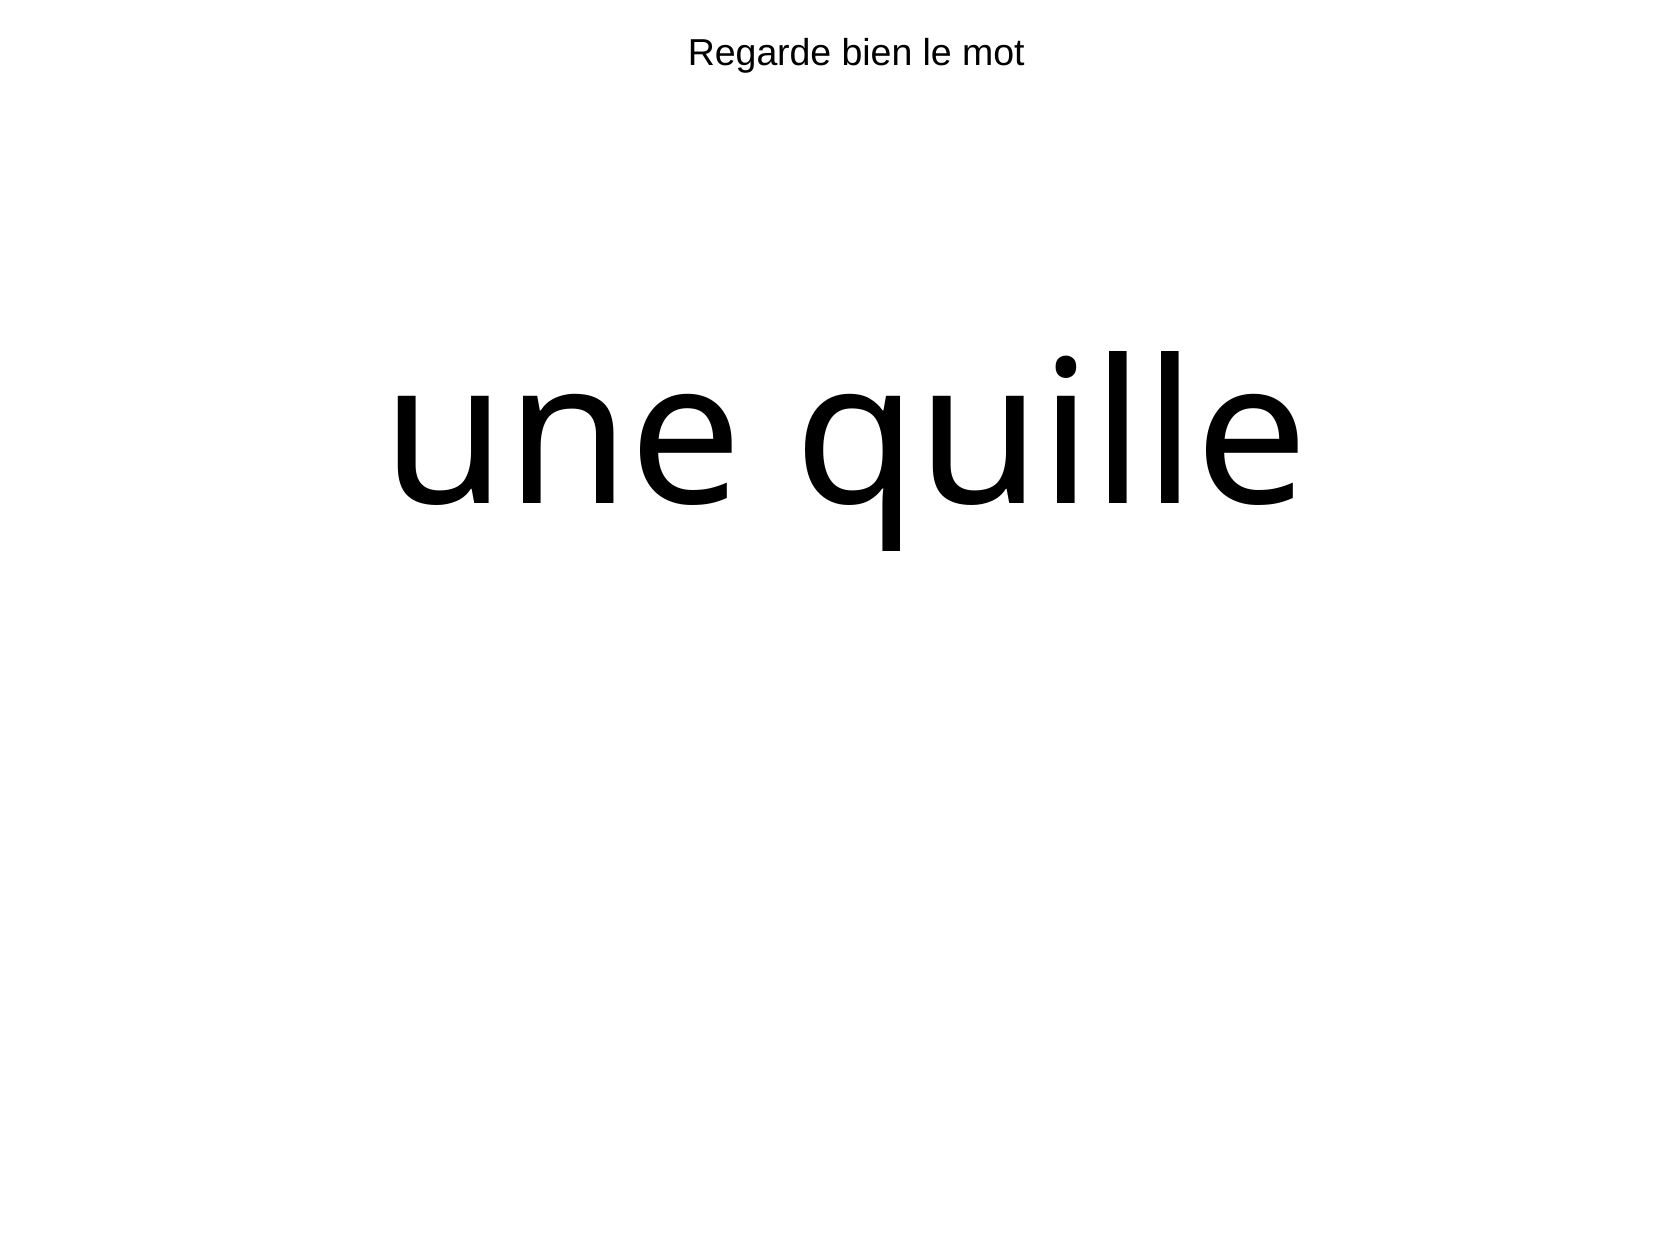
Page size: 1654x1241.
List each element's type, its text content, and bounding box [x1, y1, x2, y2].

list une quille [82, 290, 1571, 1010]
text_box Regarde bien le mot [165, 23, 1548, 81]
